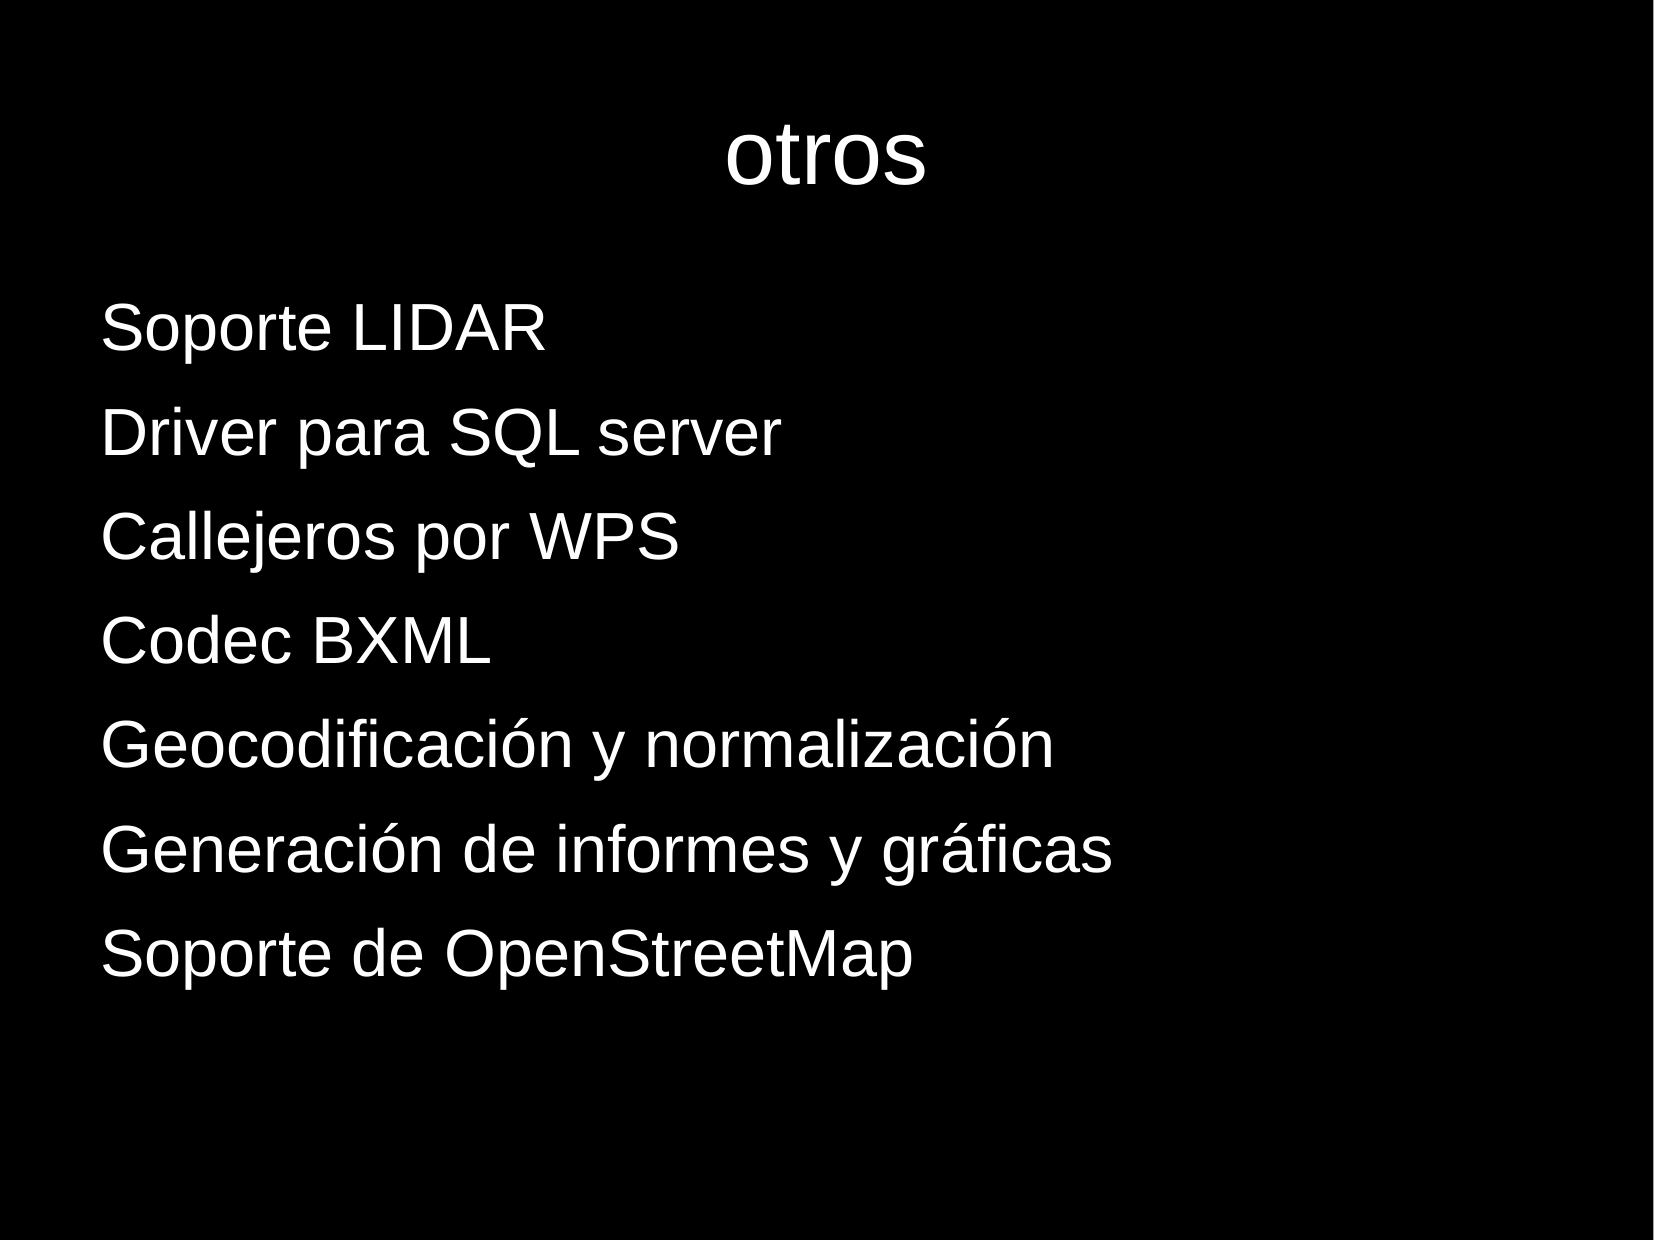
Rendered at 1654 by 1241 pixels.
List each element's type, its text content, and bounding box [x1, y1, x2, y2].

list Soporte LIDAR Driver para SQL server Callejeros por WPS Codec BXML Geocodificación y normalización Generación de informes y gráficas Soporte de OpenStreetMap [82, 290, 1571, 1109]
title otros [82, 49, 1571, 257]
